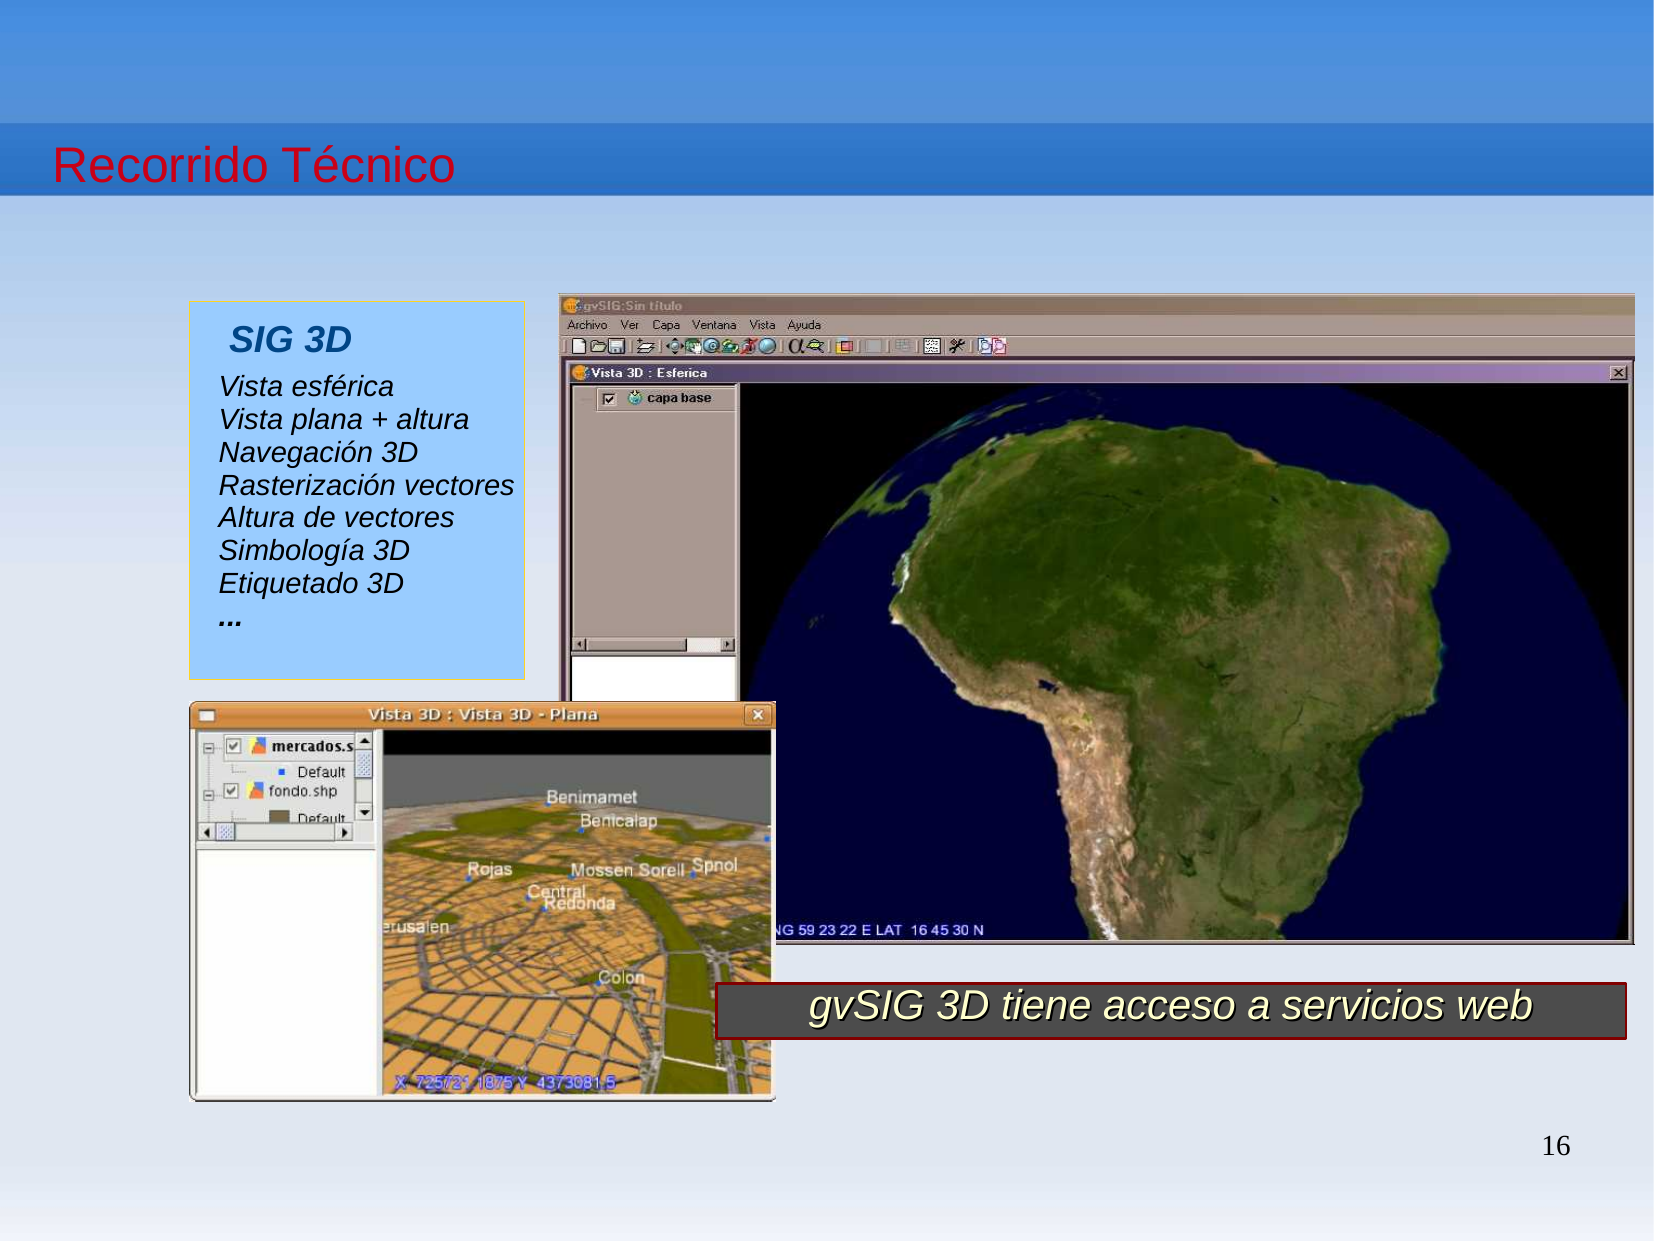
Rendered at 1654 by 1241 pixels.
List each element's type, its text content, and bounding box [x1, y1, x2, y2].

text_box Recorrido Técnico [37, 129, 473, 207]
text_box Vista esférica Vista plana + altura Navegación 3D Rasterización vectores Altura de vectores Simbología 3D Etiquetado 3D ... [203, 363, 547, 680]
text_box SIG 3D [203, 310, 558, 375]
text_box gvSIG 3D tiene acceso a servicios web [716, 983, 1627, 1039]
text_box [189, 301, 525, 680]
picture [0, 0, 1654, 1241]
